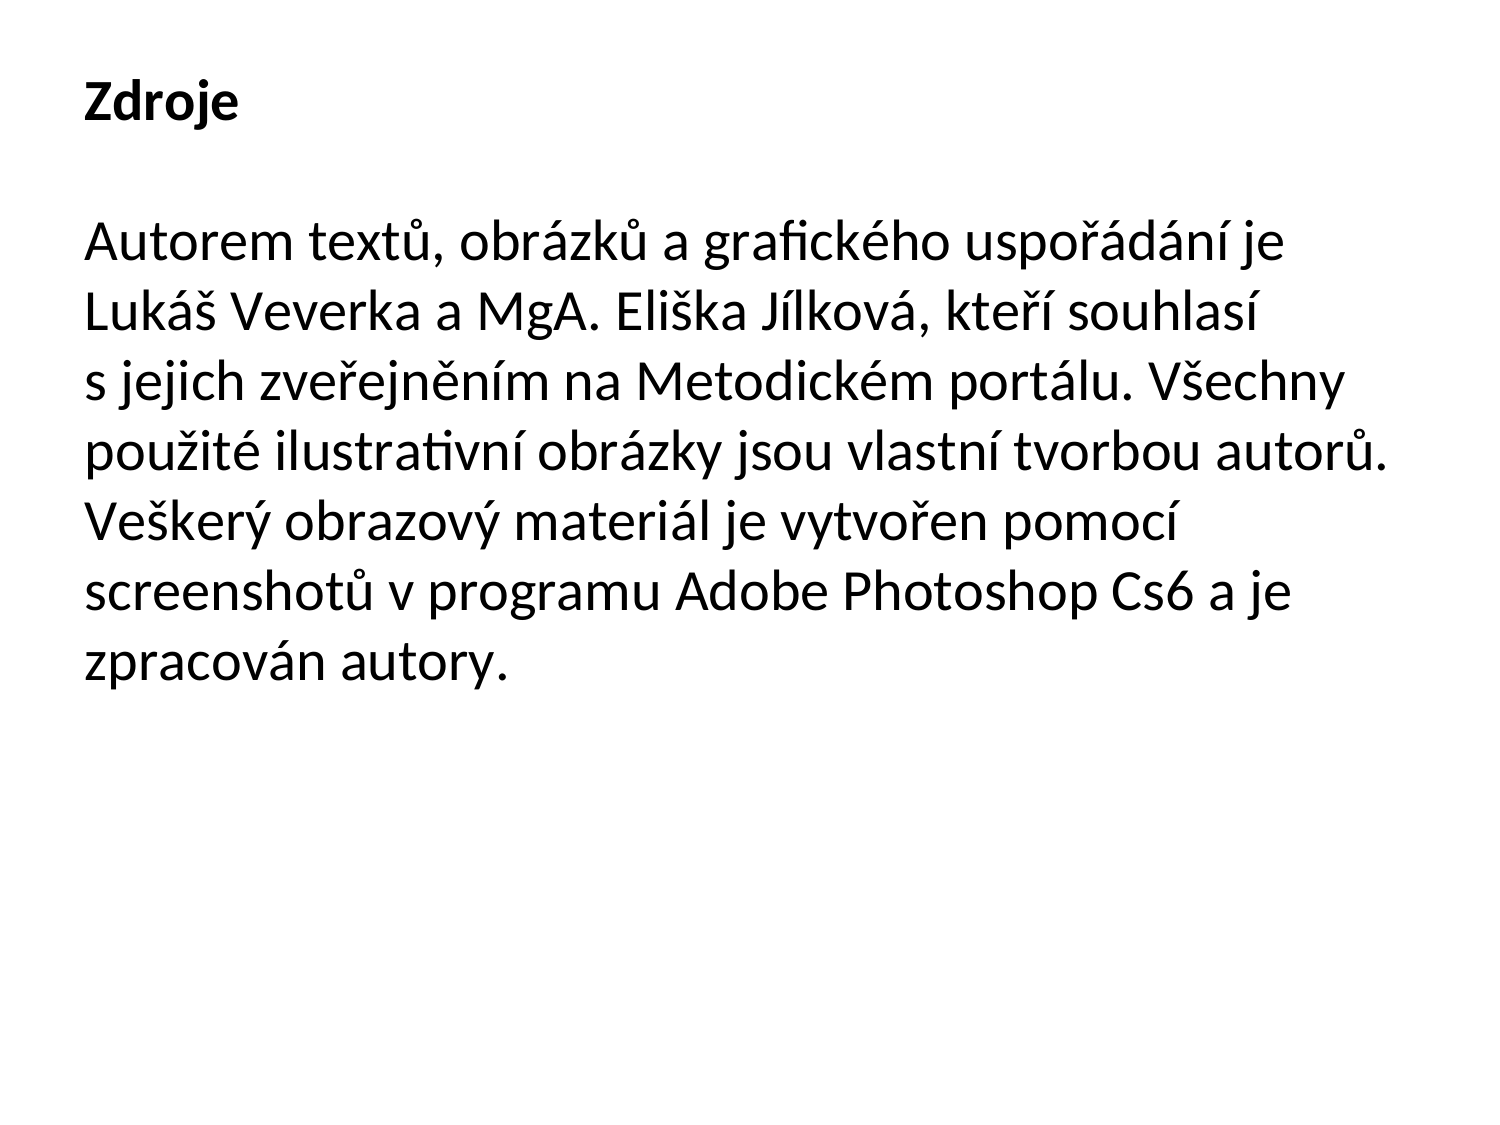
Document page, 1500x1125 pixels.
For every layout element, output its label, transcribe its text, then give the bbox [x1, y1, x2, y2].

text_box Zdroje Autorem textů, obrázků a grafického uspořádání je Lukáš Veverka a MgA. Eliška Jílková, kteří souhlasí s jejich zveřejněním na Metodickém portálu. Všechny použité ilustrativní obrázky jsou vlastní tvorbou autorů. Veškerý obrazový materiál je vytvořen pomocí screenshotů v programu Adobe Photoshop Cs6 a je zpracován autory. [70, 54, 1430, 700]
